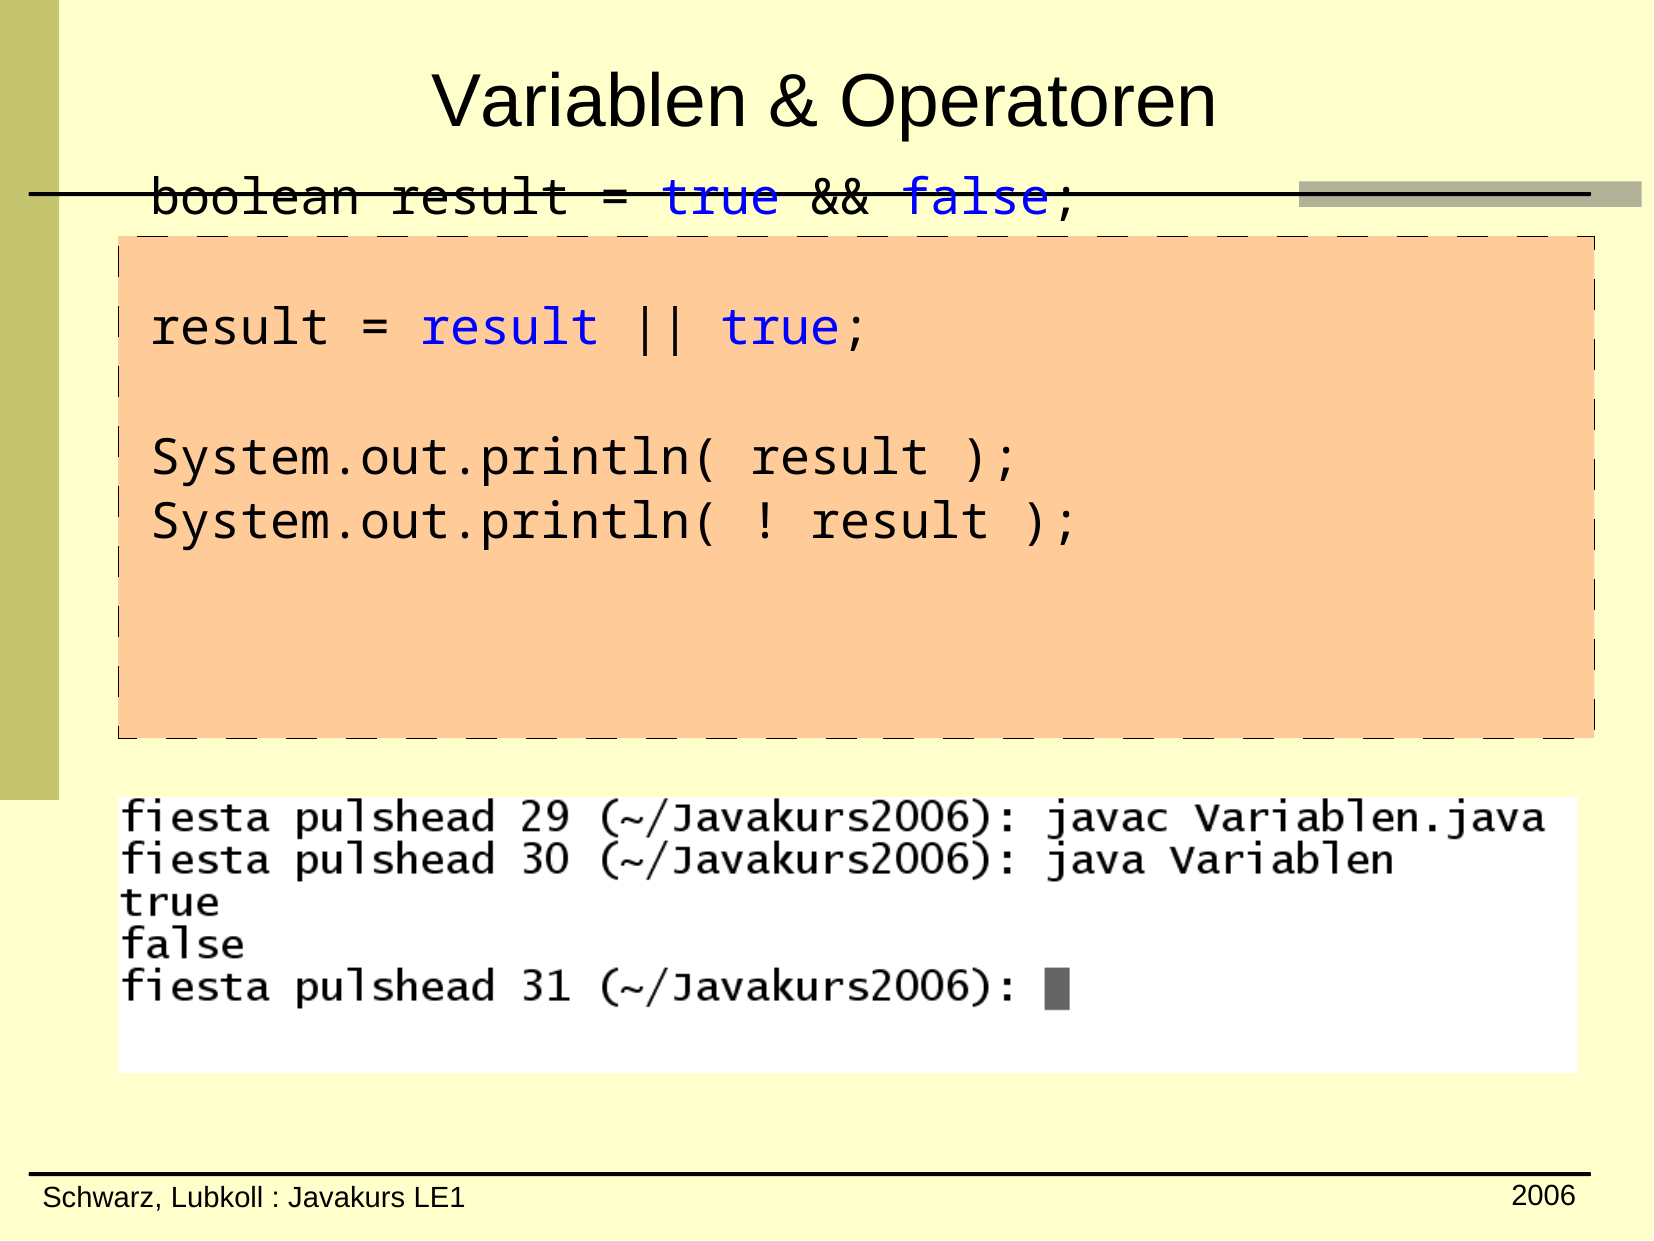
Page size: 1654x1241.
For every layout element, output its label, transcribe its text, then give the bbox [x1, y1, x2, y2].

title Variablen & Operatoren [119, 19, 1532, 188]
text_box boolean result = true && false; result = result || true; System.out.println( result ); System.out.println( ! result ); [118, 236, 1595, 739]
picture [118, 797, 1578, 1073]
